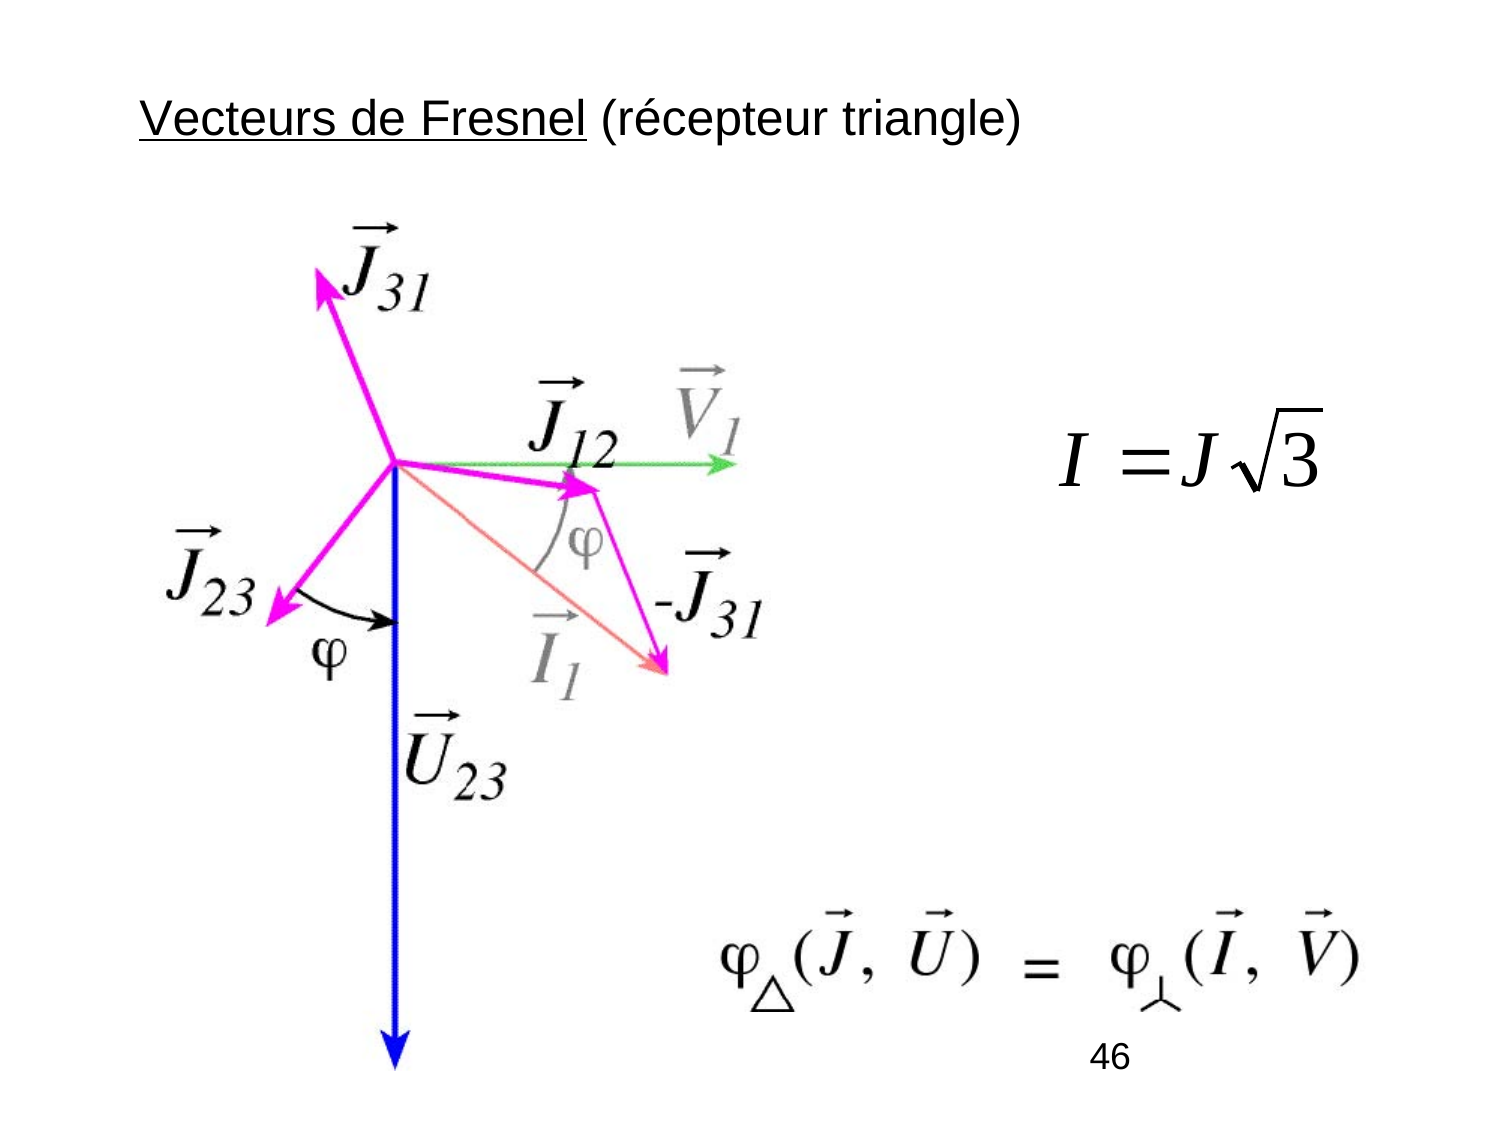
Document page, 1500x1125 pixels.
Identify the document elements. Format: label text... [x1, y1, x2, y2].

text_box Vecteurs de Fresnel (récepteur triangle) [124, 78, 1038, 154]
chart [1045, 392, 1341, 514]
picture [147, 219, 1379, 1071]
